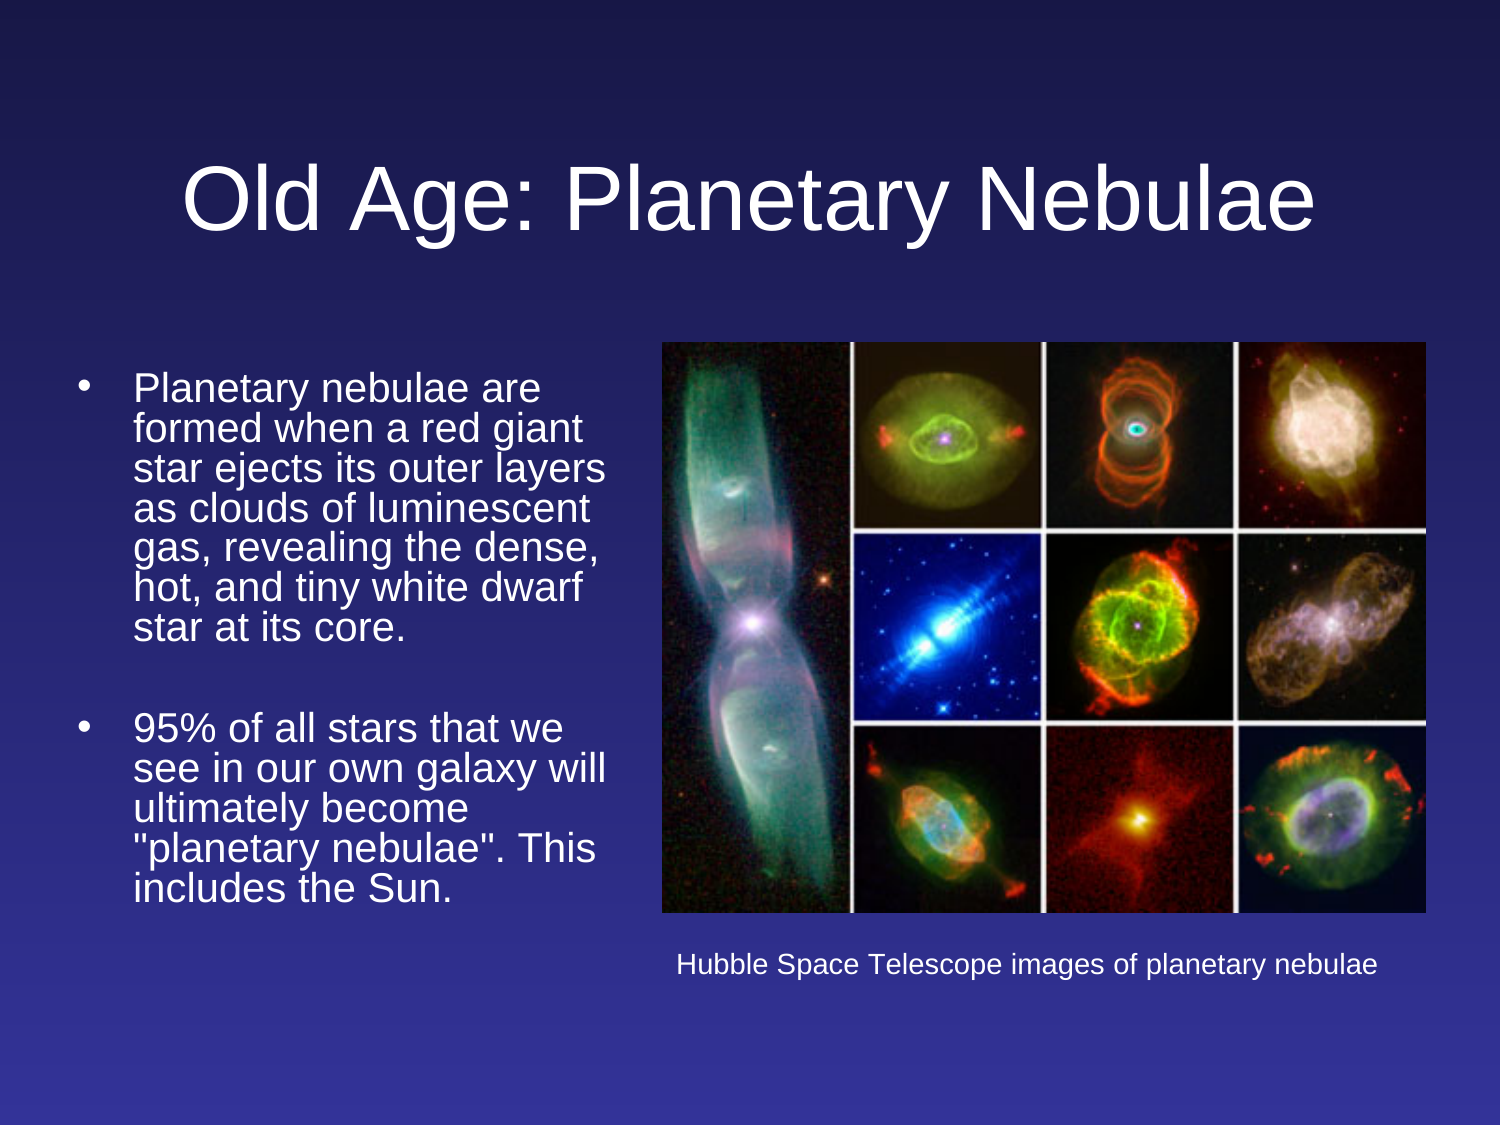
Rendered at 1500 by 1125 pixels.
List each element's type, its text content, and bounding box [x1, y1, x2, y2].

text_box Hubble Space Telescope images of planetary nebulae [661, 937, 1395, 988]
picture [662, 342, 1426, 913]
text_box Planetary nebulae are formed when a red giant star ejects its outer layers as clouds of luminescent gas, revealing the dense, hot, and tiny white dwarf star at its core. 95% of all stars that we see in our own galaxy will ultimately become "planetary nebulae". This includes the Sun. [62, 362, 625, 1088]
title Old Age: Planetary Nebulae [112, 99, 1388, 288]
